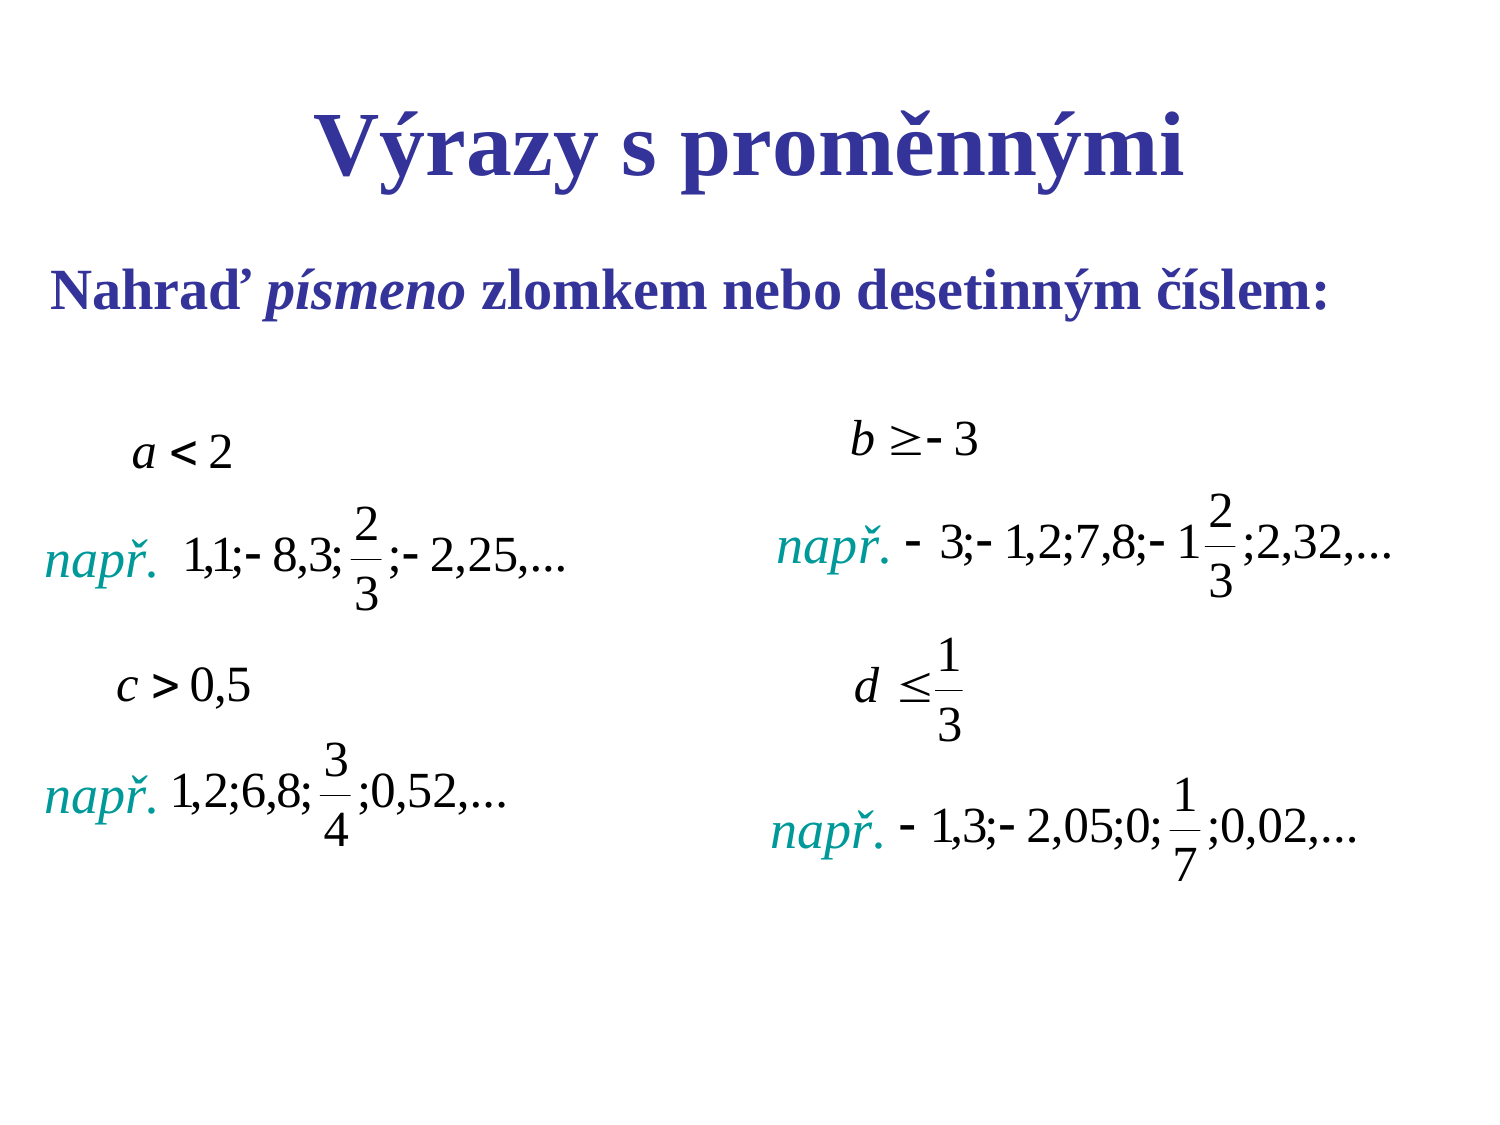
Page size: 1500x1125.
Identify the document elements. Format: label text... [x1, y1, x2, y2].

title Výrazy s proměnnými [75, 45, 1426, 233]
chart [109, 654, 258, 723]
chart [843, 408, 988, 468]
chart [846, 622, 973, 754]
chart [179, 491, 573, 623]
text_box např. [29, 515, 195, 596]
chart [167, 727, 514, 859]
chart [891, 762, 1365, 894]
text_box např. [755, 786, 922, 867]
chart [896, 478, 1400, 609]
chart [123, 422, 243, 482]
text_box Nahraď písmeno zlomkem nebo desetinným číslem: [35, 243, 1377, 329]
text_box např. [761, 502, 928, 583]
text_box např. [29, 751, 195, 833]
